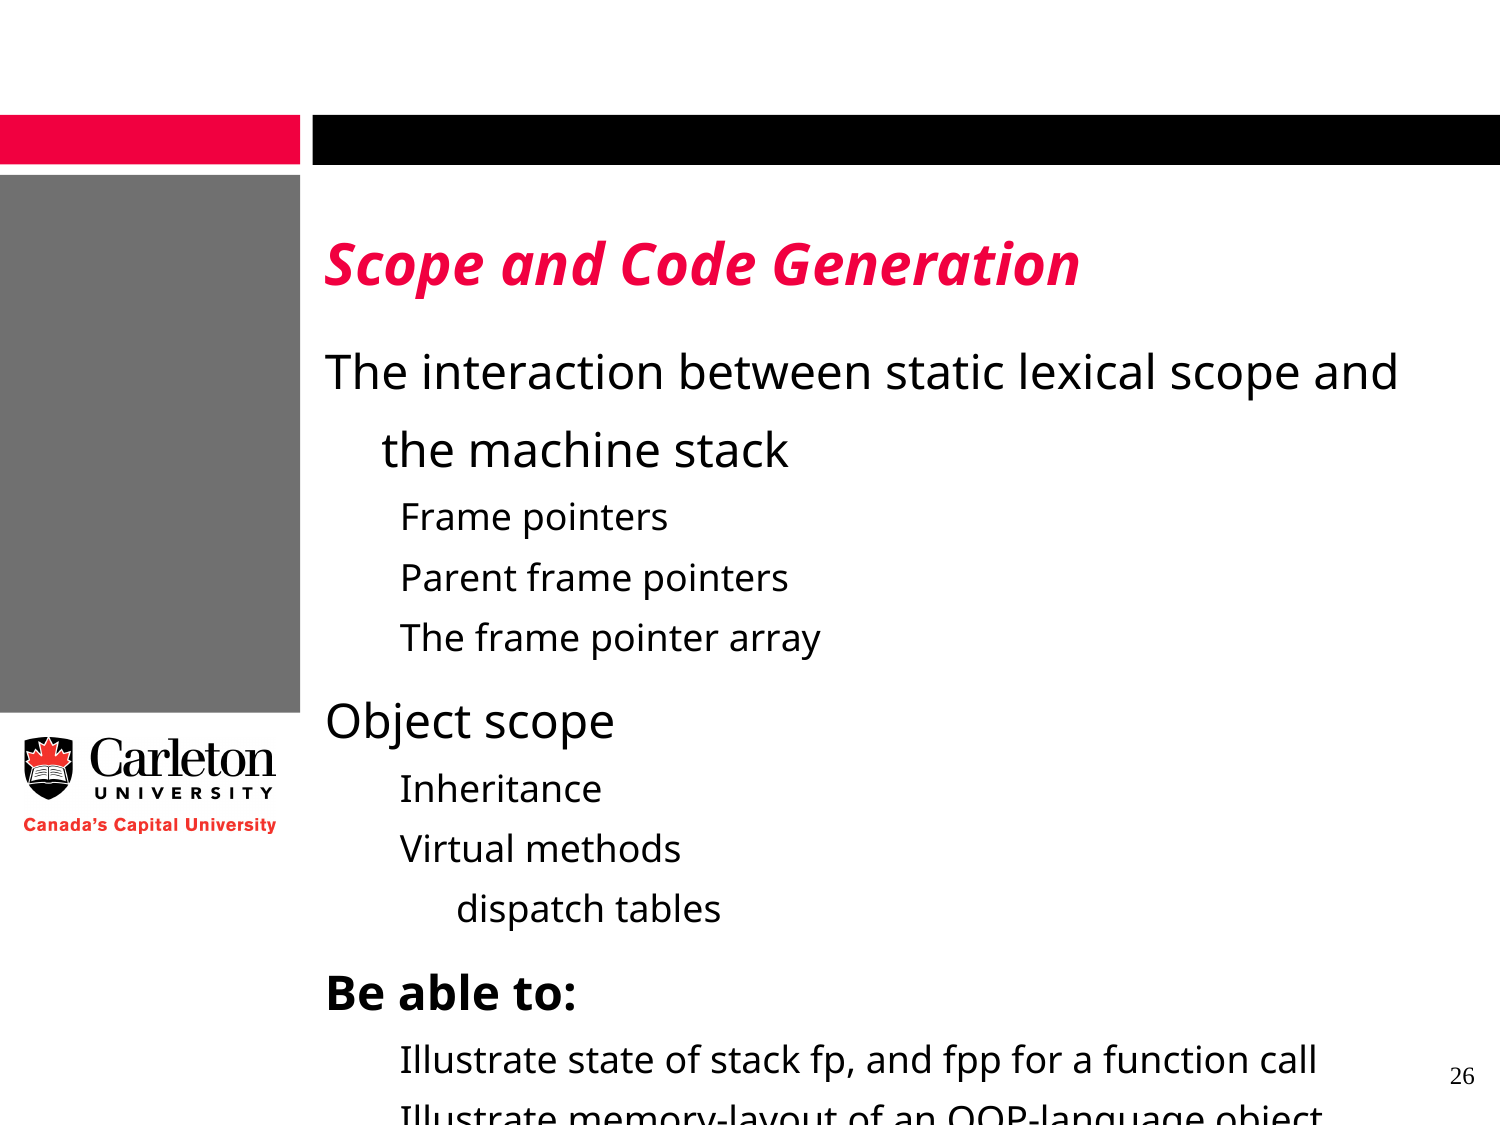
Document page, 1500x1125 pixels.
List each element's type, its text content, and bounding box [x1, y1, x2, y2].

picture [24, 737, 276, 834]
list The interaction between static lexical scope and the machine stack Frame pointers Parent frame pointers The frame pointer array Object scope Inheritance Virtual methods dispatch tables Be able to: Illustrate state of stack fp, and fpp for a function call Illustrate memory-layout of an OOP-language object [324, 324, 1450, 1036]
title Scope and Code Generation [324, 194, 1450, 324]
